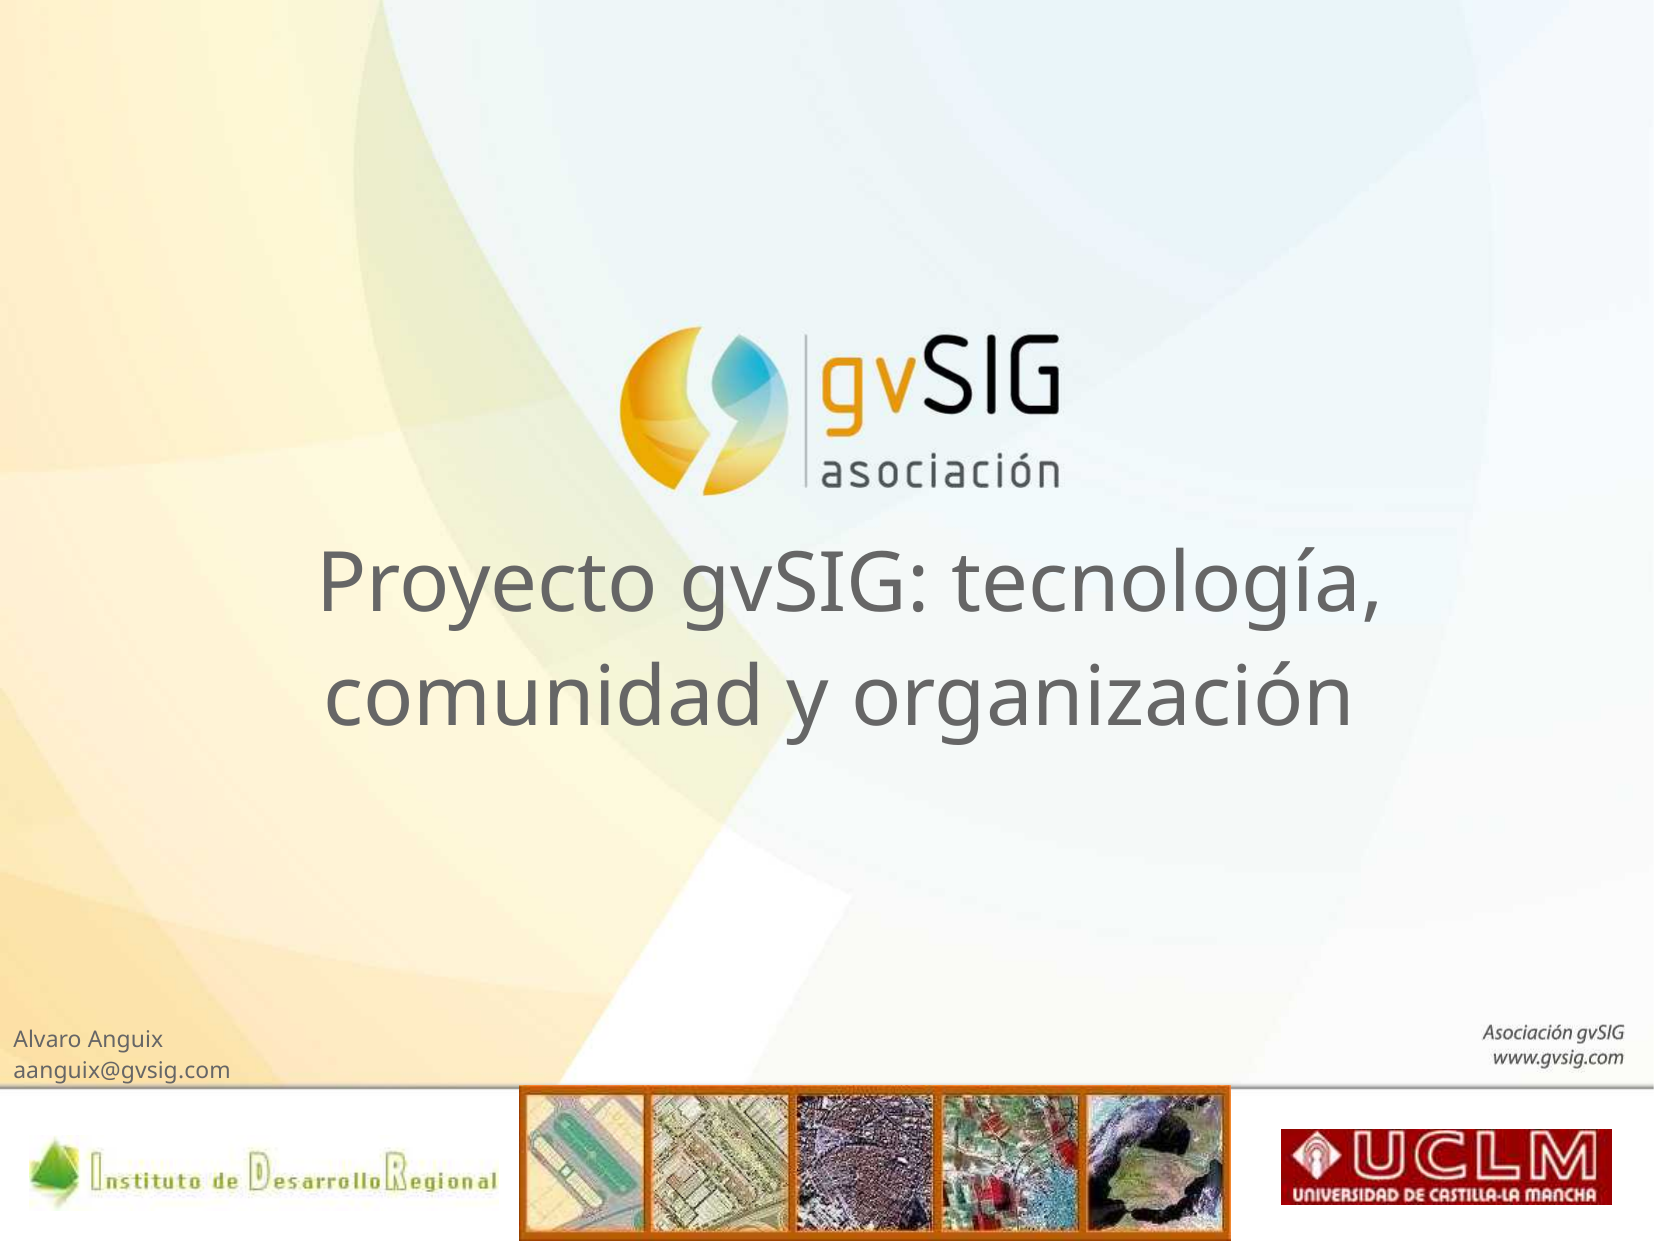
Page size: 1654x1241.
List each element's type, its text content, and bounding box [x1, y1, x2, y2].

title Proyecto gvSIG: tecnología, comunidad y organización [135, 538, 1565, 733]
text_box Alvaro Anguix aanguix@gvsig.com [0, 1015, 313, 1113]
picture [0, 0, 1654, 1241]
